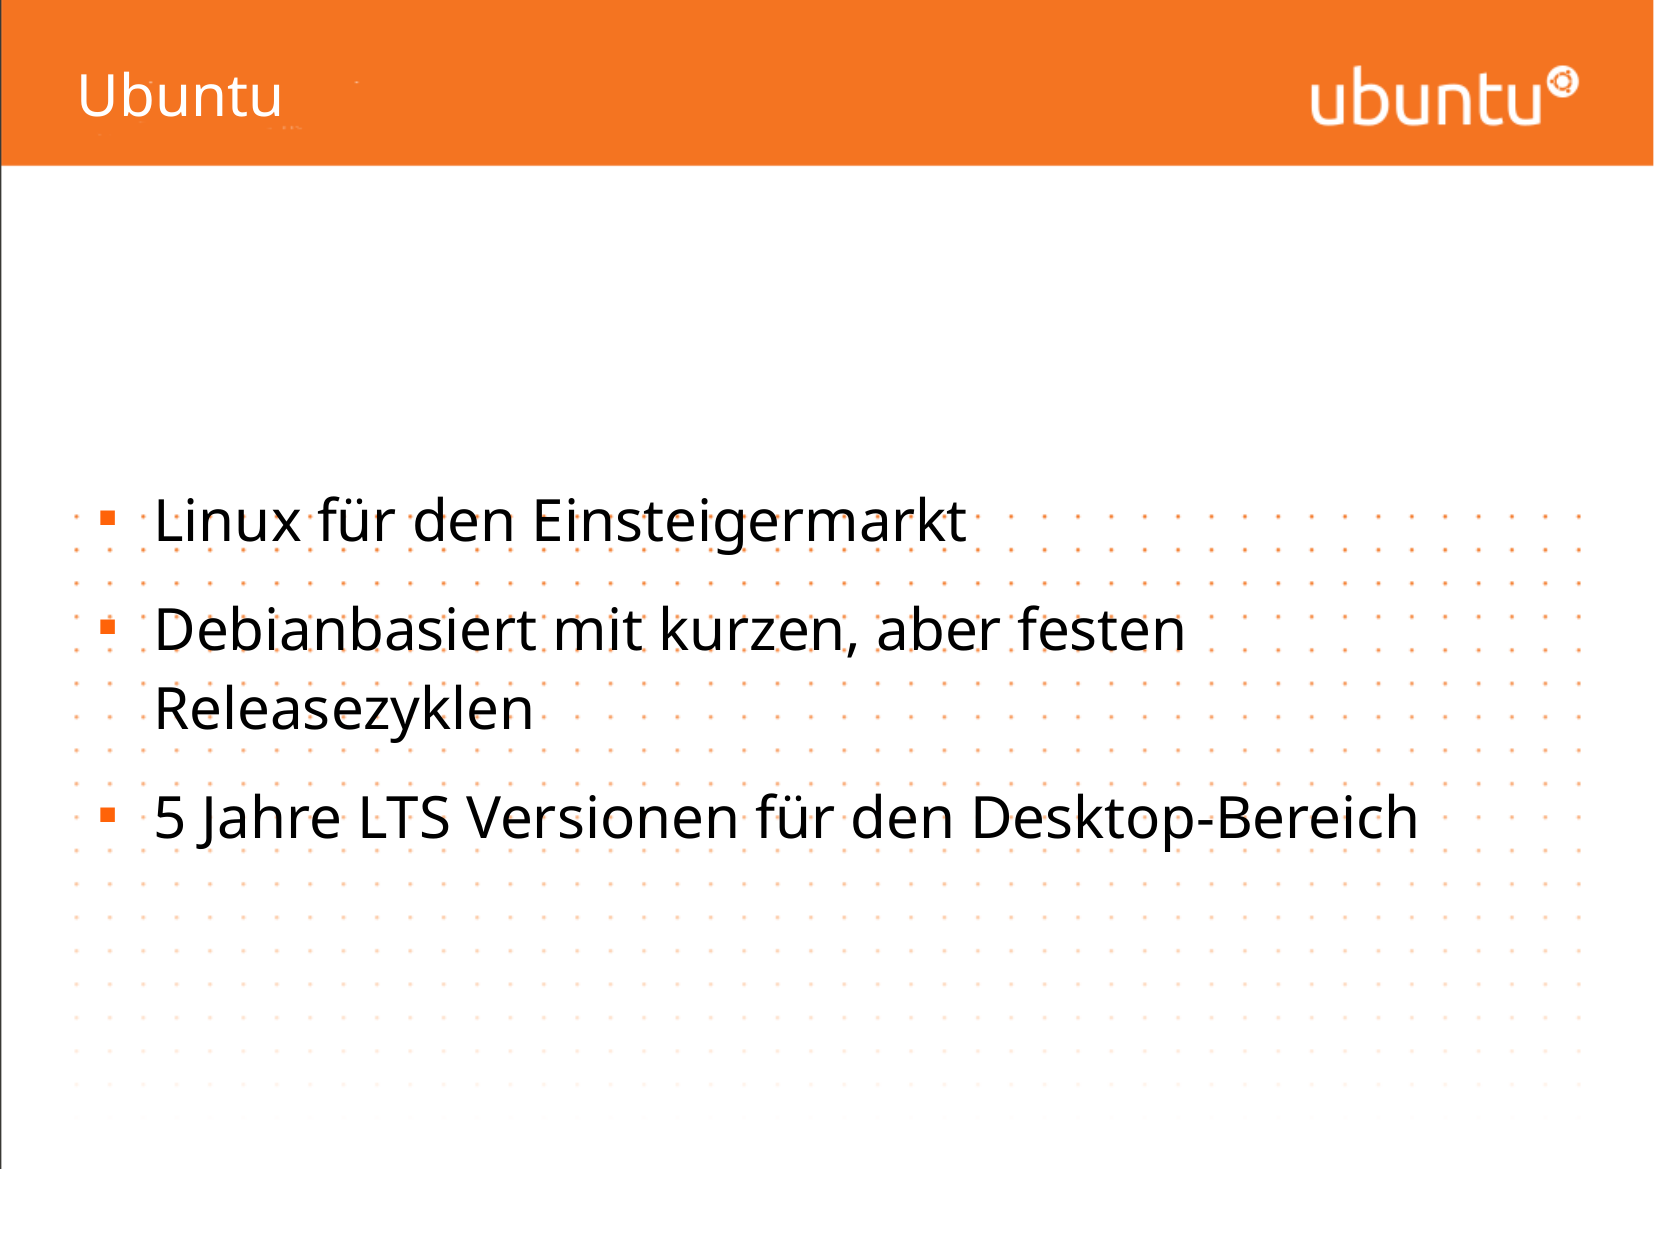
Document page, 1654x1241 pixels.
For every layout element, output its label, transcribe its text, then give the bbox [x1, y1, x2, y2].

title Ubuntu [76, 29, 1565, 158]
list Linux für den Einsteigermarkt Debianbasiert mit kurzen, aber festen Releasezyklen 5 Jahre LTS Versionen für den Desktop-Bereich [82, 479, 1462, 895]
picture [0, 0, 1654, 1169]
